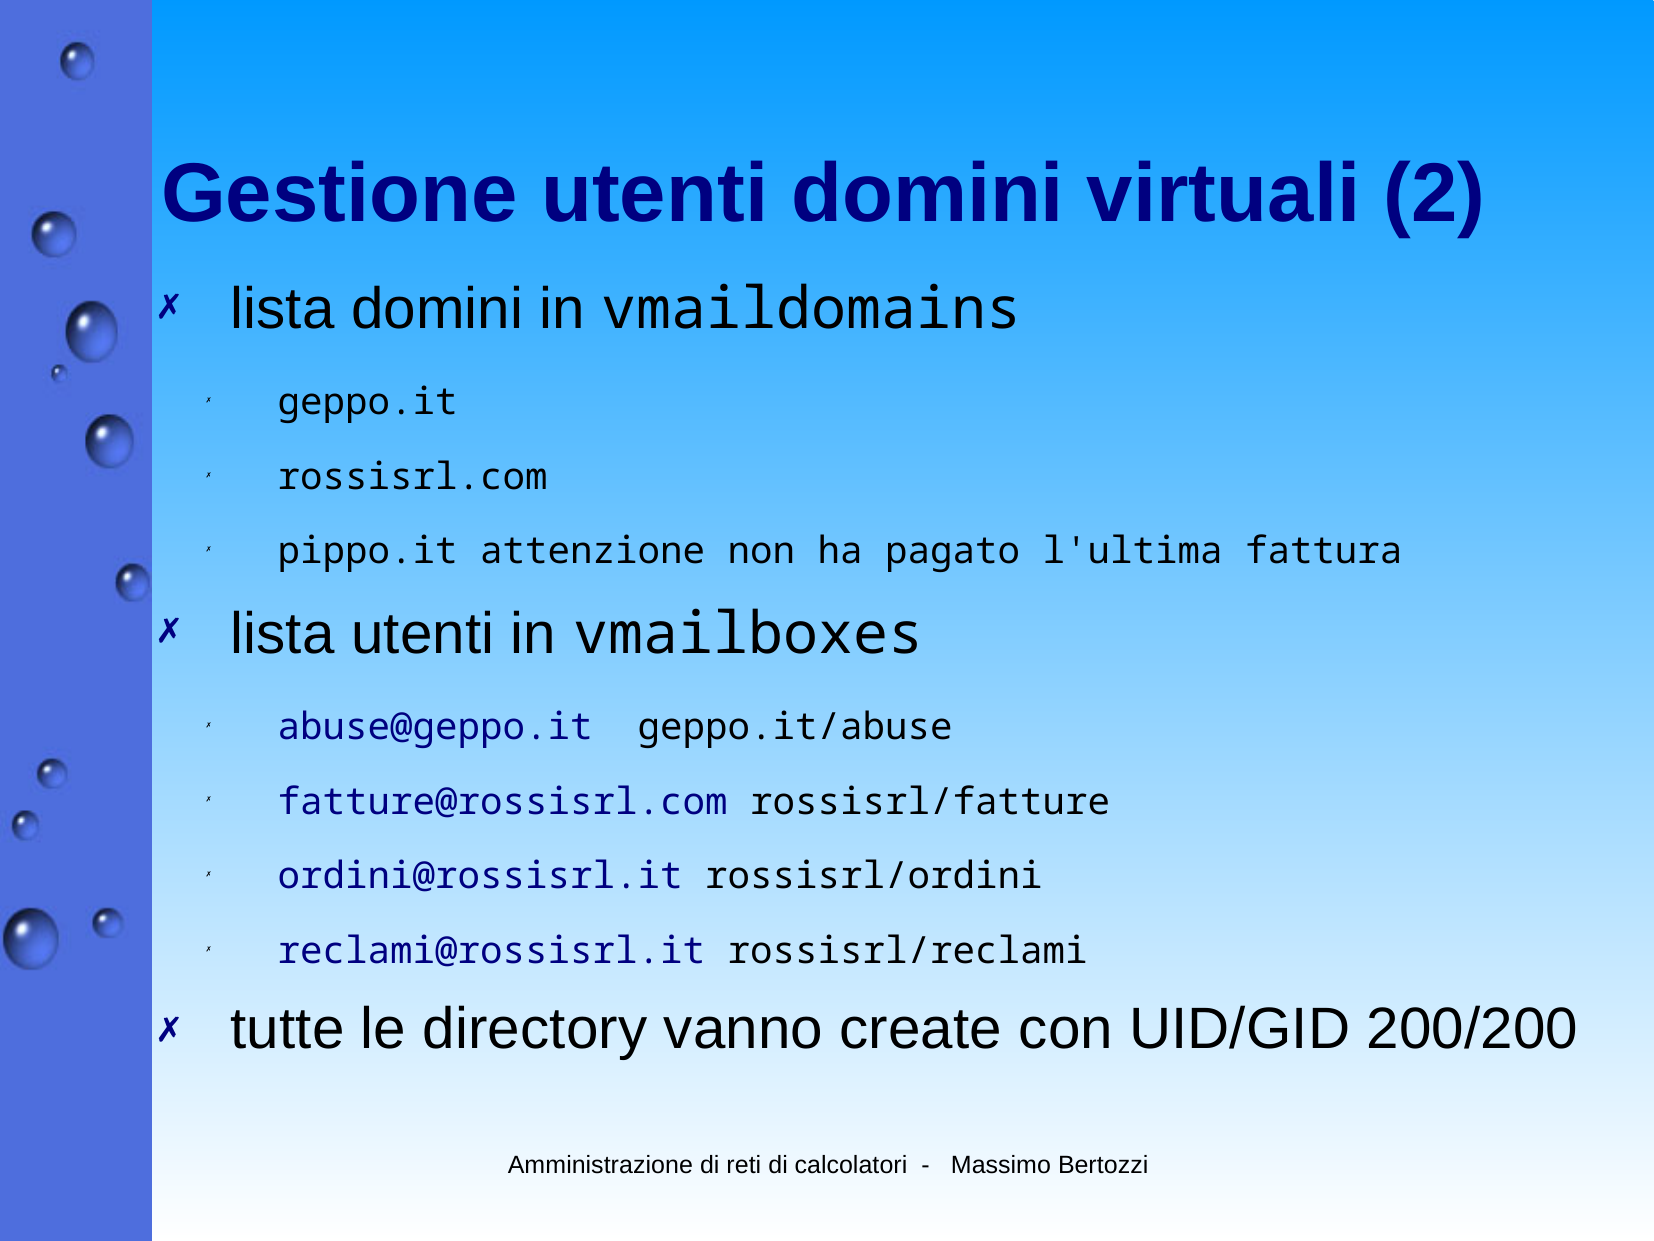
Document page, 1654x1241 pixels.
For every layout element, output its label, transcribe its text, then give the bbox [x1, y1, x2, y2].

list lista utenti in vmailboxes abuse@geppo.it geppo.it/abuse fatture@rossisrl.com rossisrl/fatture ordini@rossisrl.it rossisrl/ordini reclami@rossisrl.it rossisrl/reclami [147, 590, 1613, 926]
list lista domini in vmaildomains geppo.it rossisrl.com pippo.it attenzione non ha pagato l'ultima fattura [147, 265, 1613, 590]
title Gestione utenti domini virtuali (2) [118, 88, 1531, 296]
picture [0, 0, 152, 1241]
list tutte le directory vanno create con UID/GID 200/200 [147, 995, 1613, 1241]
